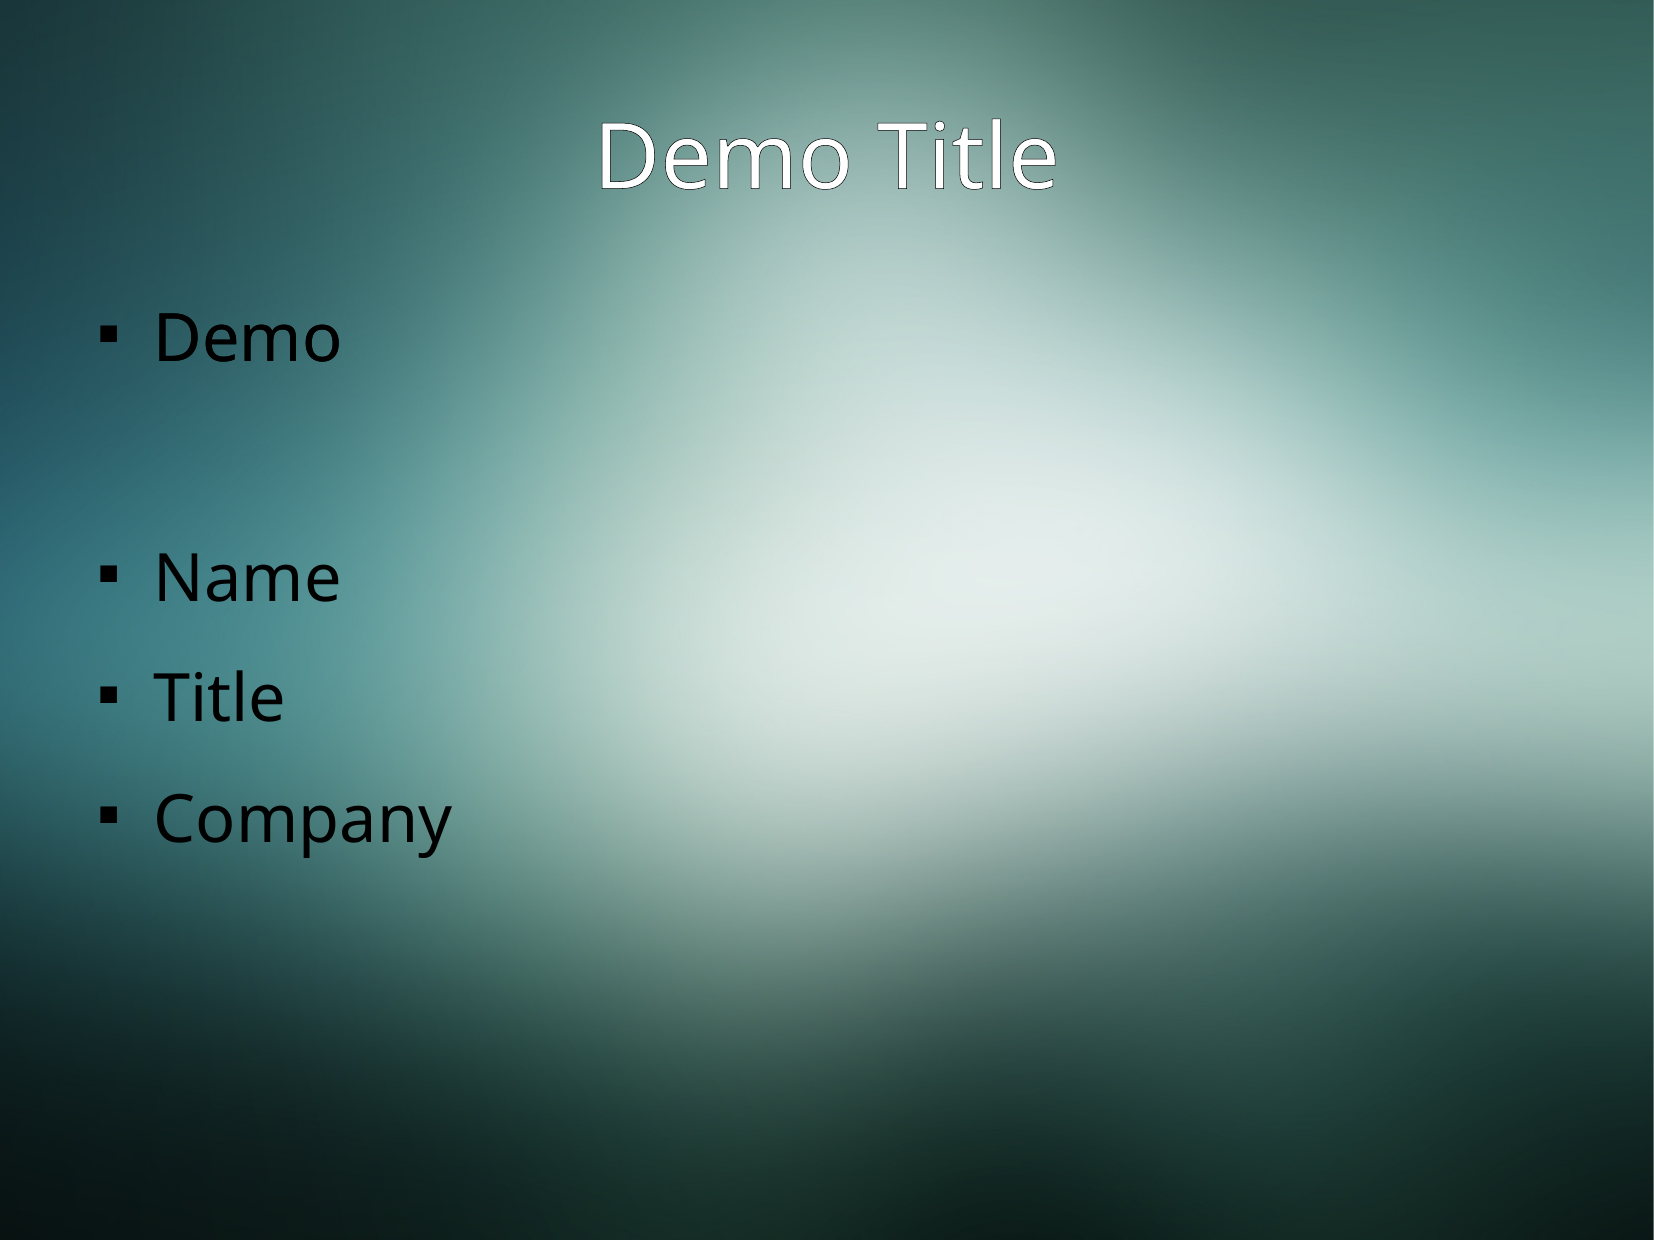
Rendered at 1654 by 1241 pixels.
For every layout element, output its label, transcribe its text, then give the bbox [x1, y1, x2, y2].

title Demo Title [82, 49, 1571, 257]
list Demo Name Title Company [82, 290, 1571, 794]
picture [0, 0, 1654, 1240]
